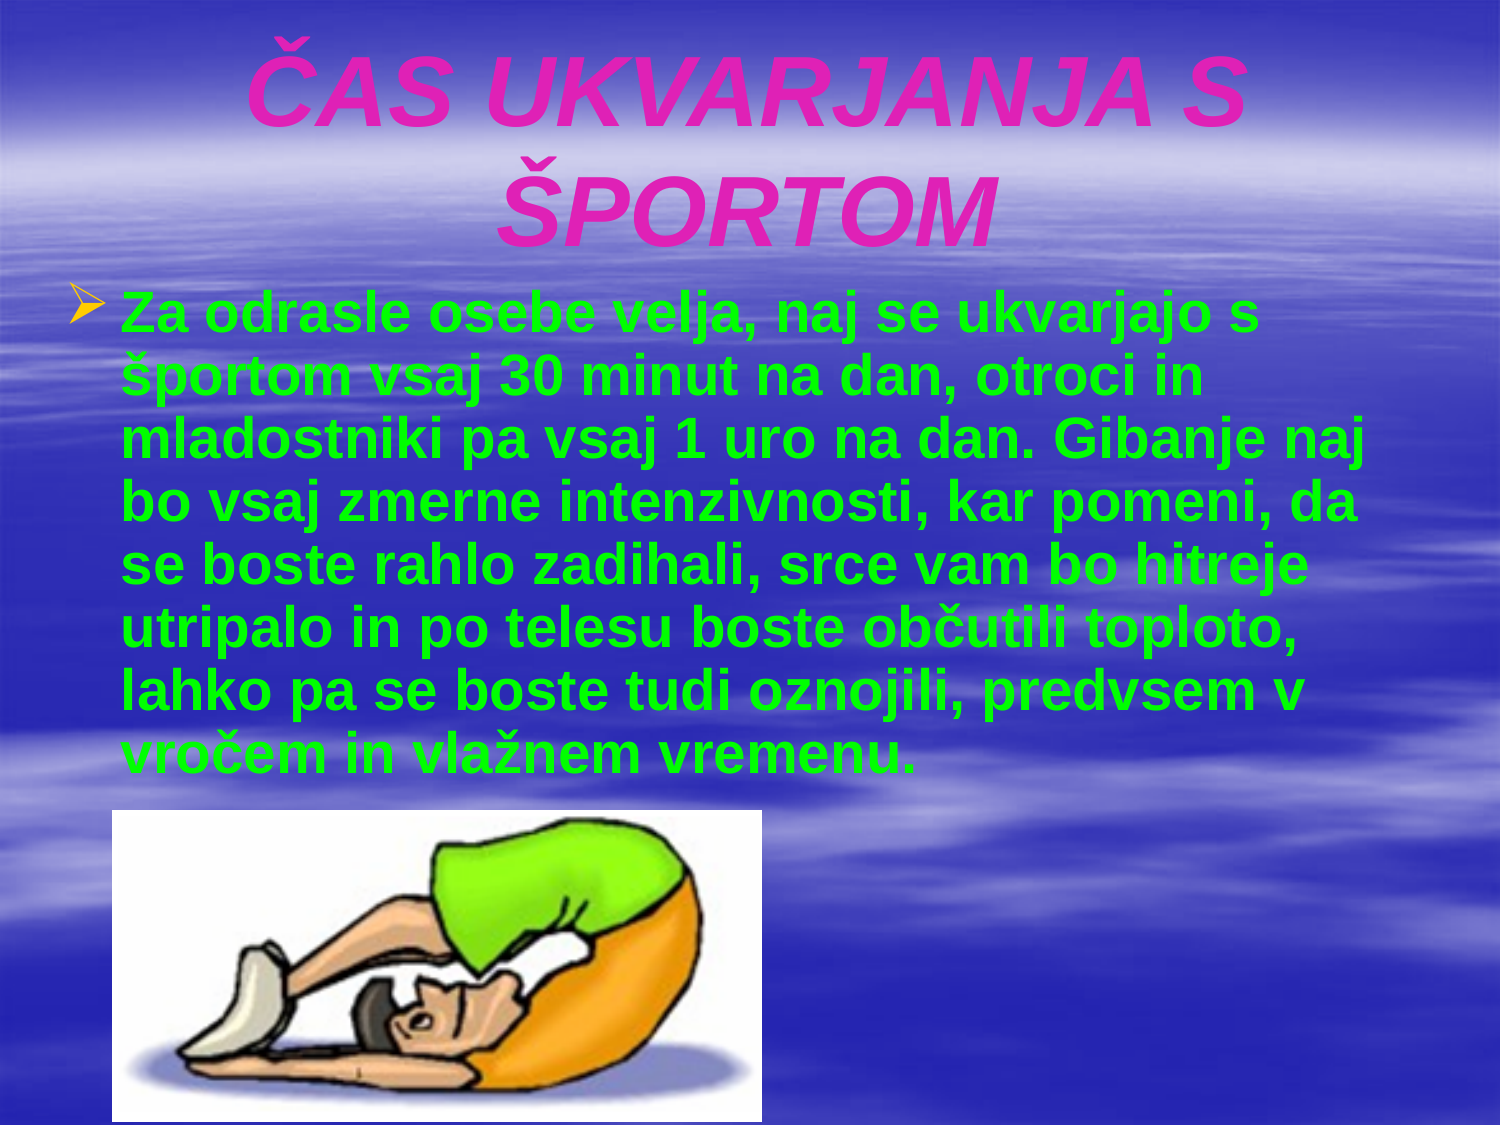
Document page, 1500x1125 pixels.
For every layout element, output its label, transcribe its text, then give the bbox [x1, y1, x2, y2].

picture [0, 0, 1500, 1125]
list Za odrasle osebe velja, naj se ukvarjajo s športom vsaj 30 minut na dan, otroci in mladostniki pa vsaj 1 uro na dan. Gibanje naj bo vsaj zmerne intenzivnosti, kar pomeni, da se boste rahlo zadihali, srce vam bo hitreje utripalo in po telesu boste občutili toploto, lahko pa se boste tudi oznojili, predvsem v vročem in vlažnem vremenu. [49, 275, 1451, 1001]
title ČAS UKVARJANJA S ŠPORTOM [49, 37, 1446, 255]
